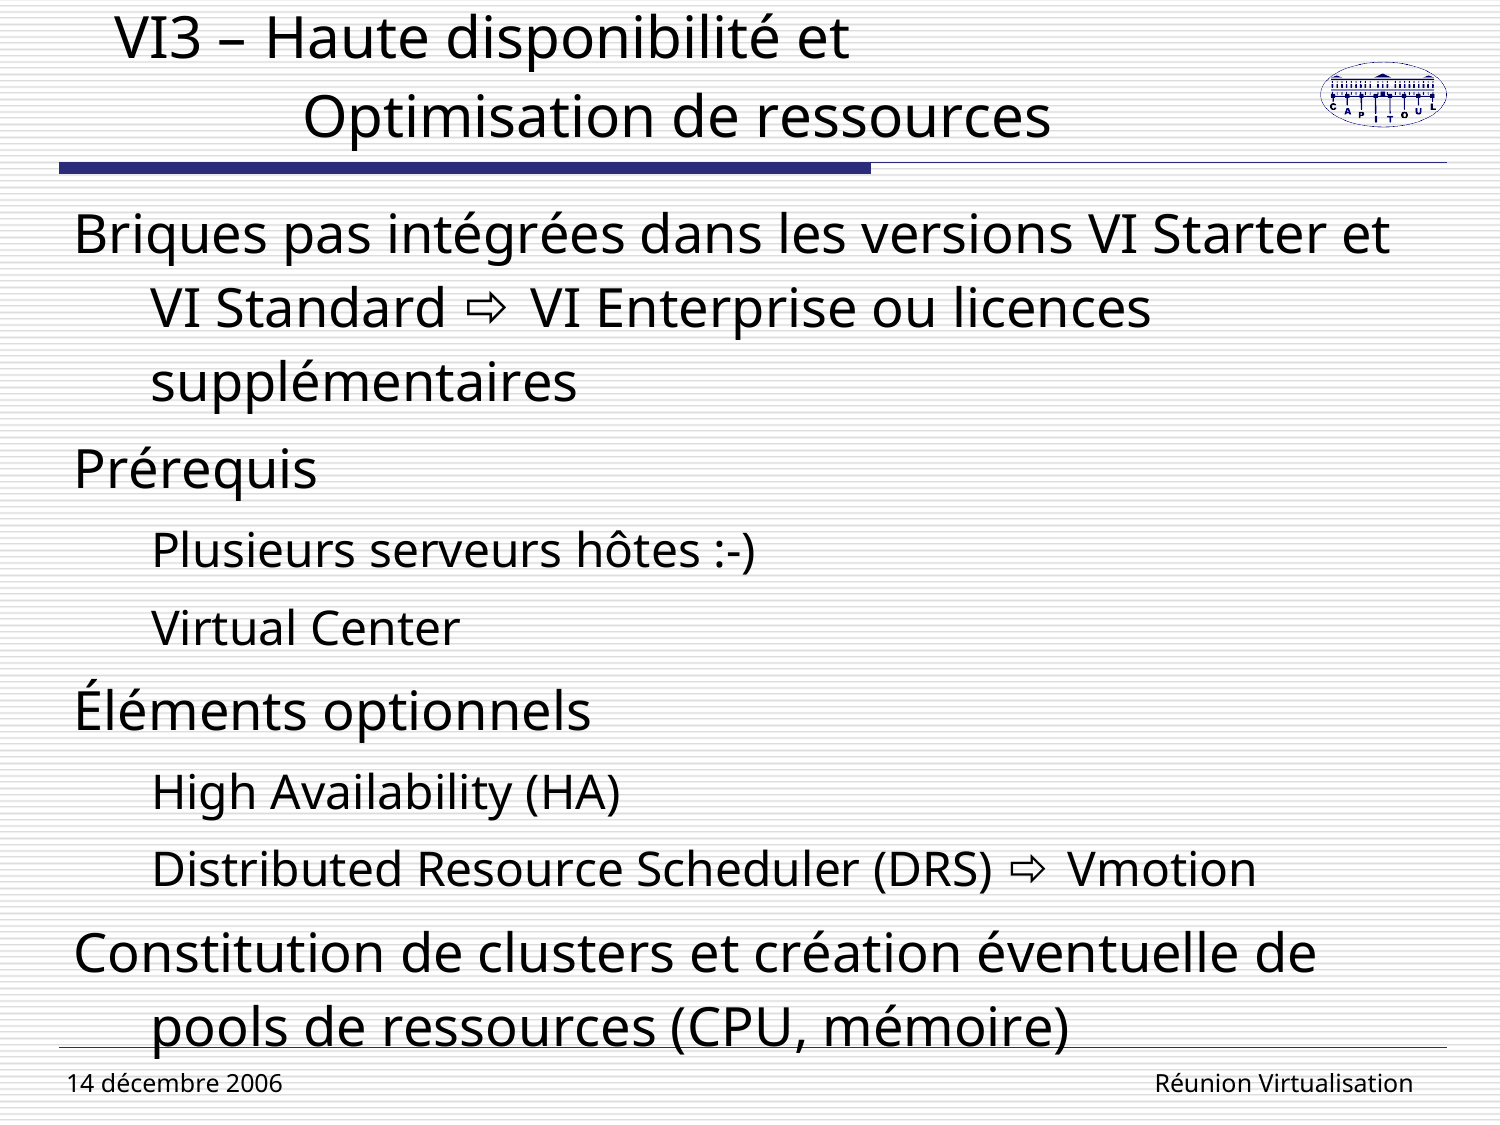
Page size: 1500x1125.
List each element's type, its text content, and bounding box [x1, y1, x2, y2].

title VI3 – Haute disponibilité et Optimisation de ressources [99, 6, 1343, 163]
picture [0, 0, 1500, 1125]
list Briques pas intégrées dans les versions VI Starter et VI Standard  VI Enterprise ou licences supplémentaires Prérequis Plusieurs serveurs hôtes :-) Virtual Center Éléments optionnels High Availability (HA) Distributed Resource Scheduler (DRS)  Vmotion Constitution de clusters et création éventuelle de pools de ressources (CPU, mémoire) [59, 187, 1447, 1035]
